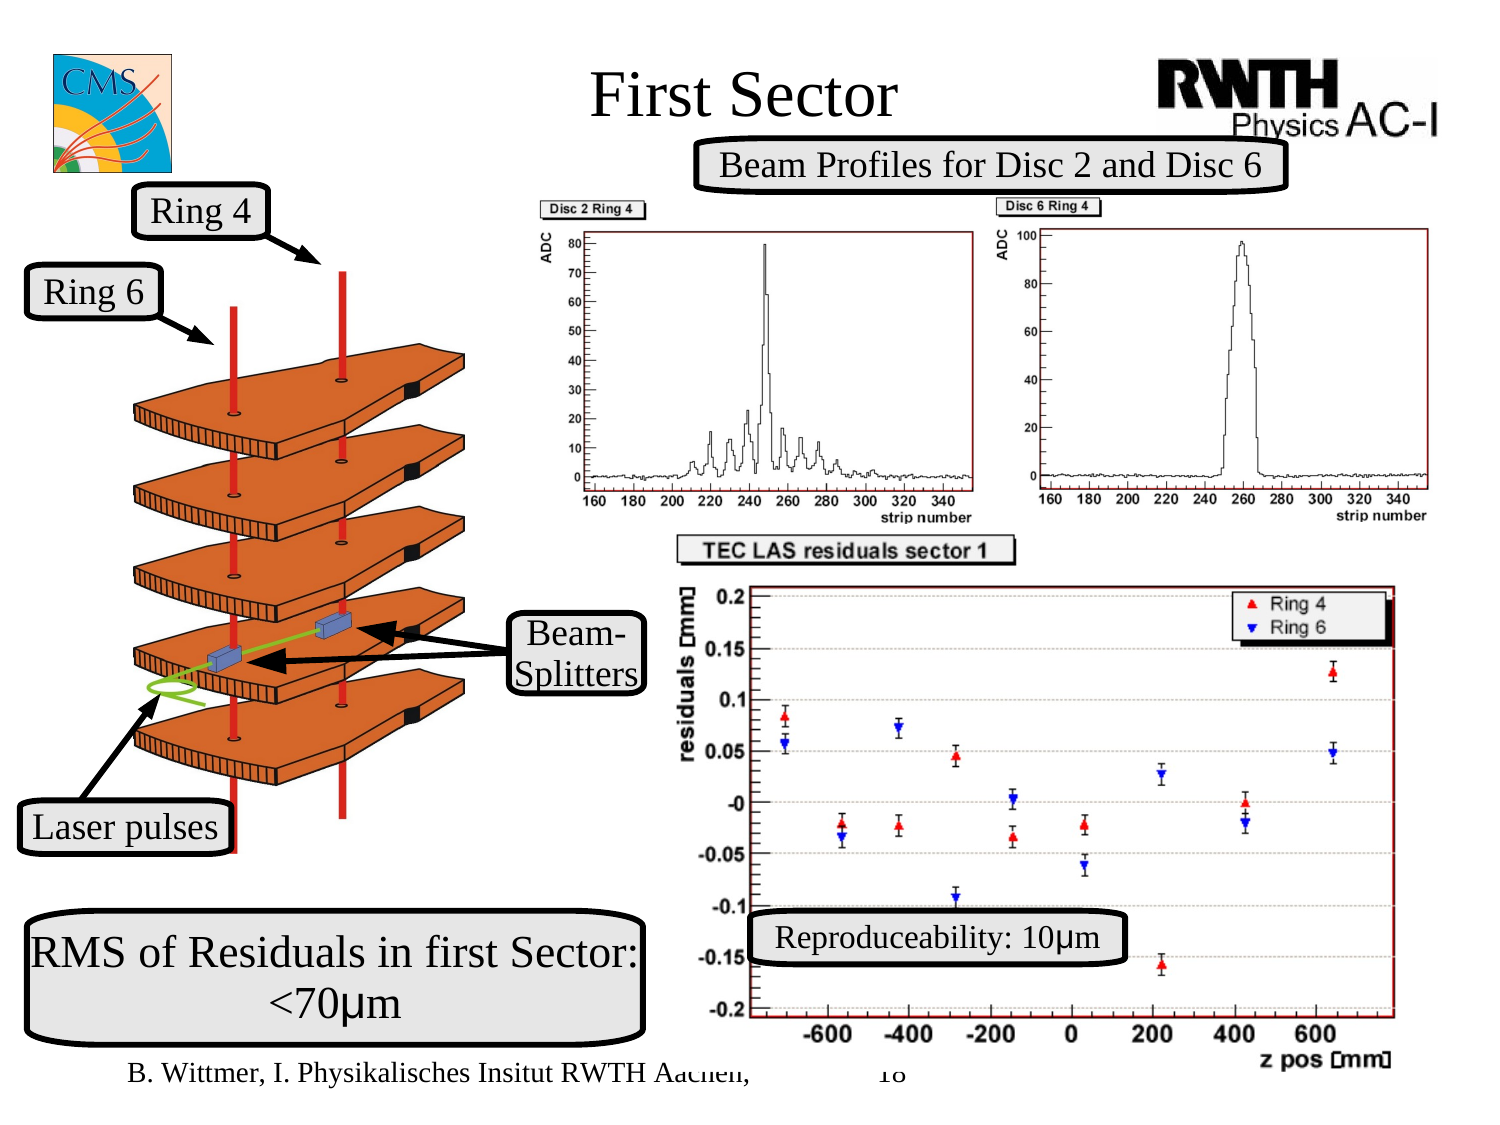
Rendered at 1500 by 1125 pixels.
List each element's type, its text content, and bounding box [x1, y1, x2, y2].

picture [53, 104, 69, 173]
picture [63, 71, 69, 92]
picture [1420, 42, 1464, 169]
picture [669, 531, 1474, 1072]
text_box Laser pulses [19, 800, 232, 854]
picture [133, 271, 465, 854]
title First Sector [69, 0, 1420, 188]
text_box Ring 6 [26, 264, 161, 319]
text_box Reproduceability: 10μm [750, 910, 1126, 965]
text_box Beam- Splitters [508, 612, 645, 694]
picture [535, 195, 1476, 524]
text_box Ring 4 [133, 184, 268, 238]
text_box RMS of Residuals in first Sector: <70μm [26, 910, 643, 1045]
text_box Beam Profiles for Disc 2 and Disc 6 [696, 138, 1286, 192]
